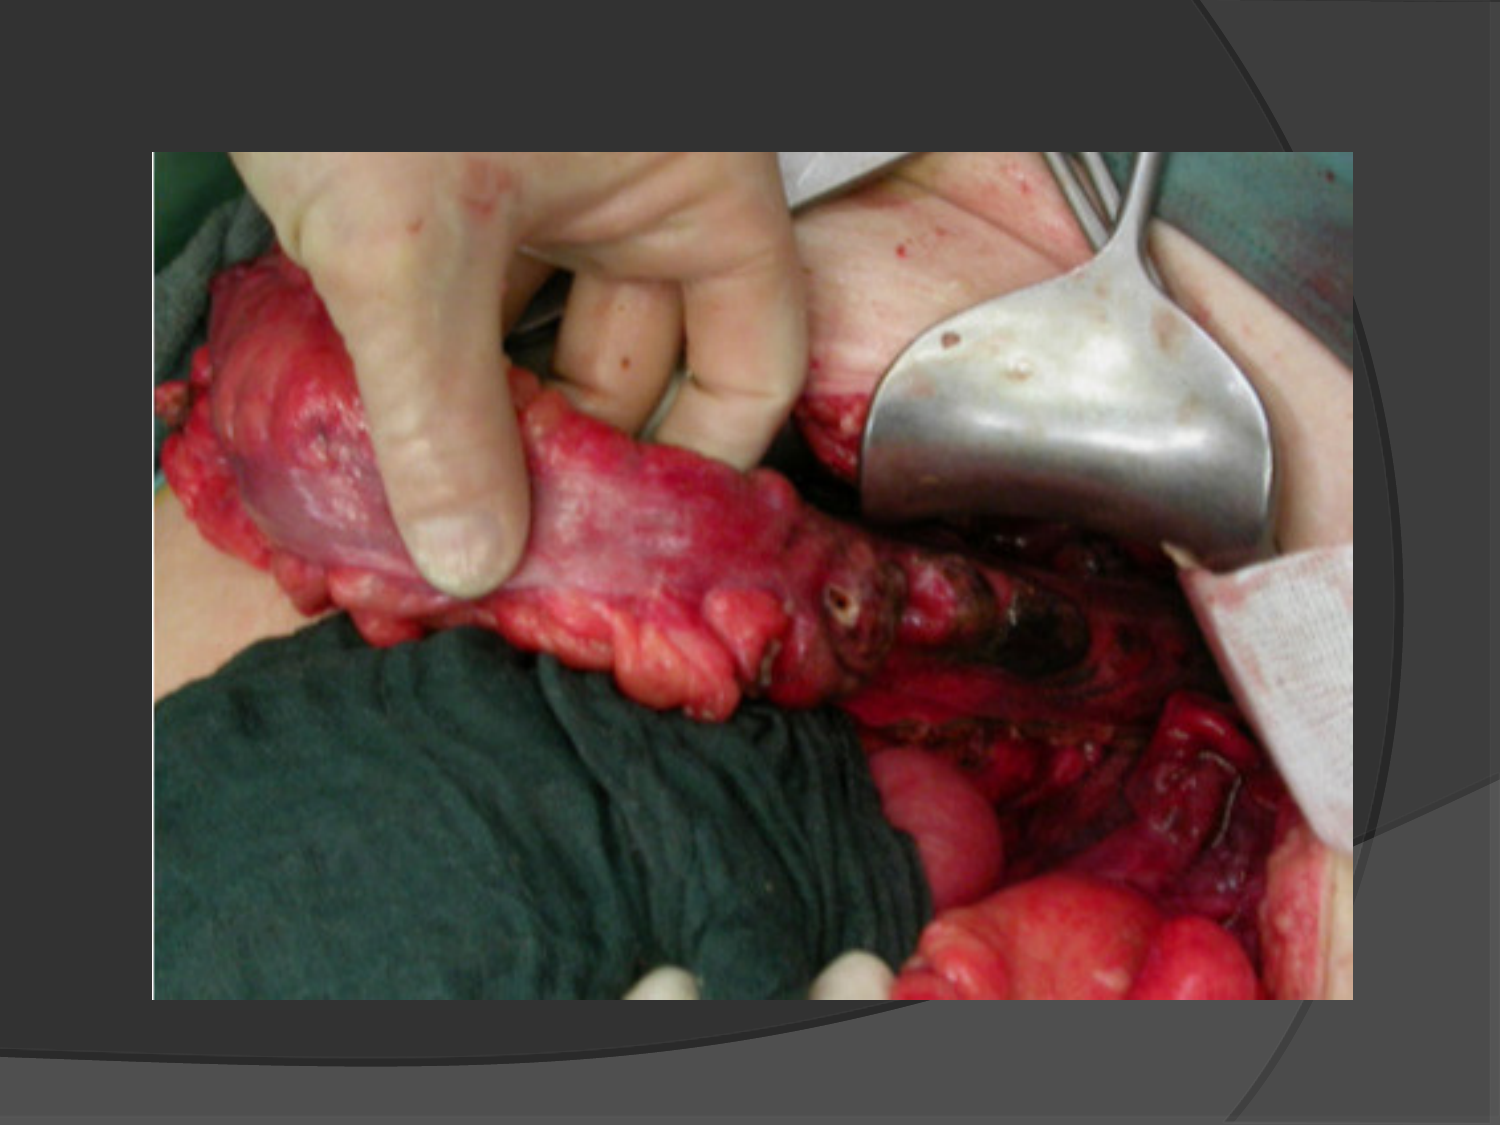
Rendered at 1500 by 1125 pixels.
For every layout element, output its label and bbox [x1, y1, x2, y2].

picture [152, 152, 1353, 1000]
